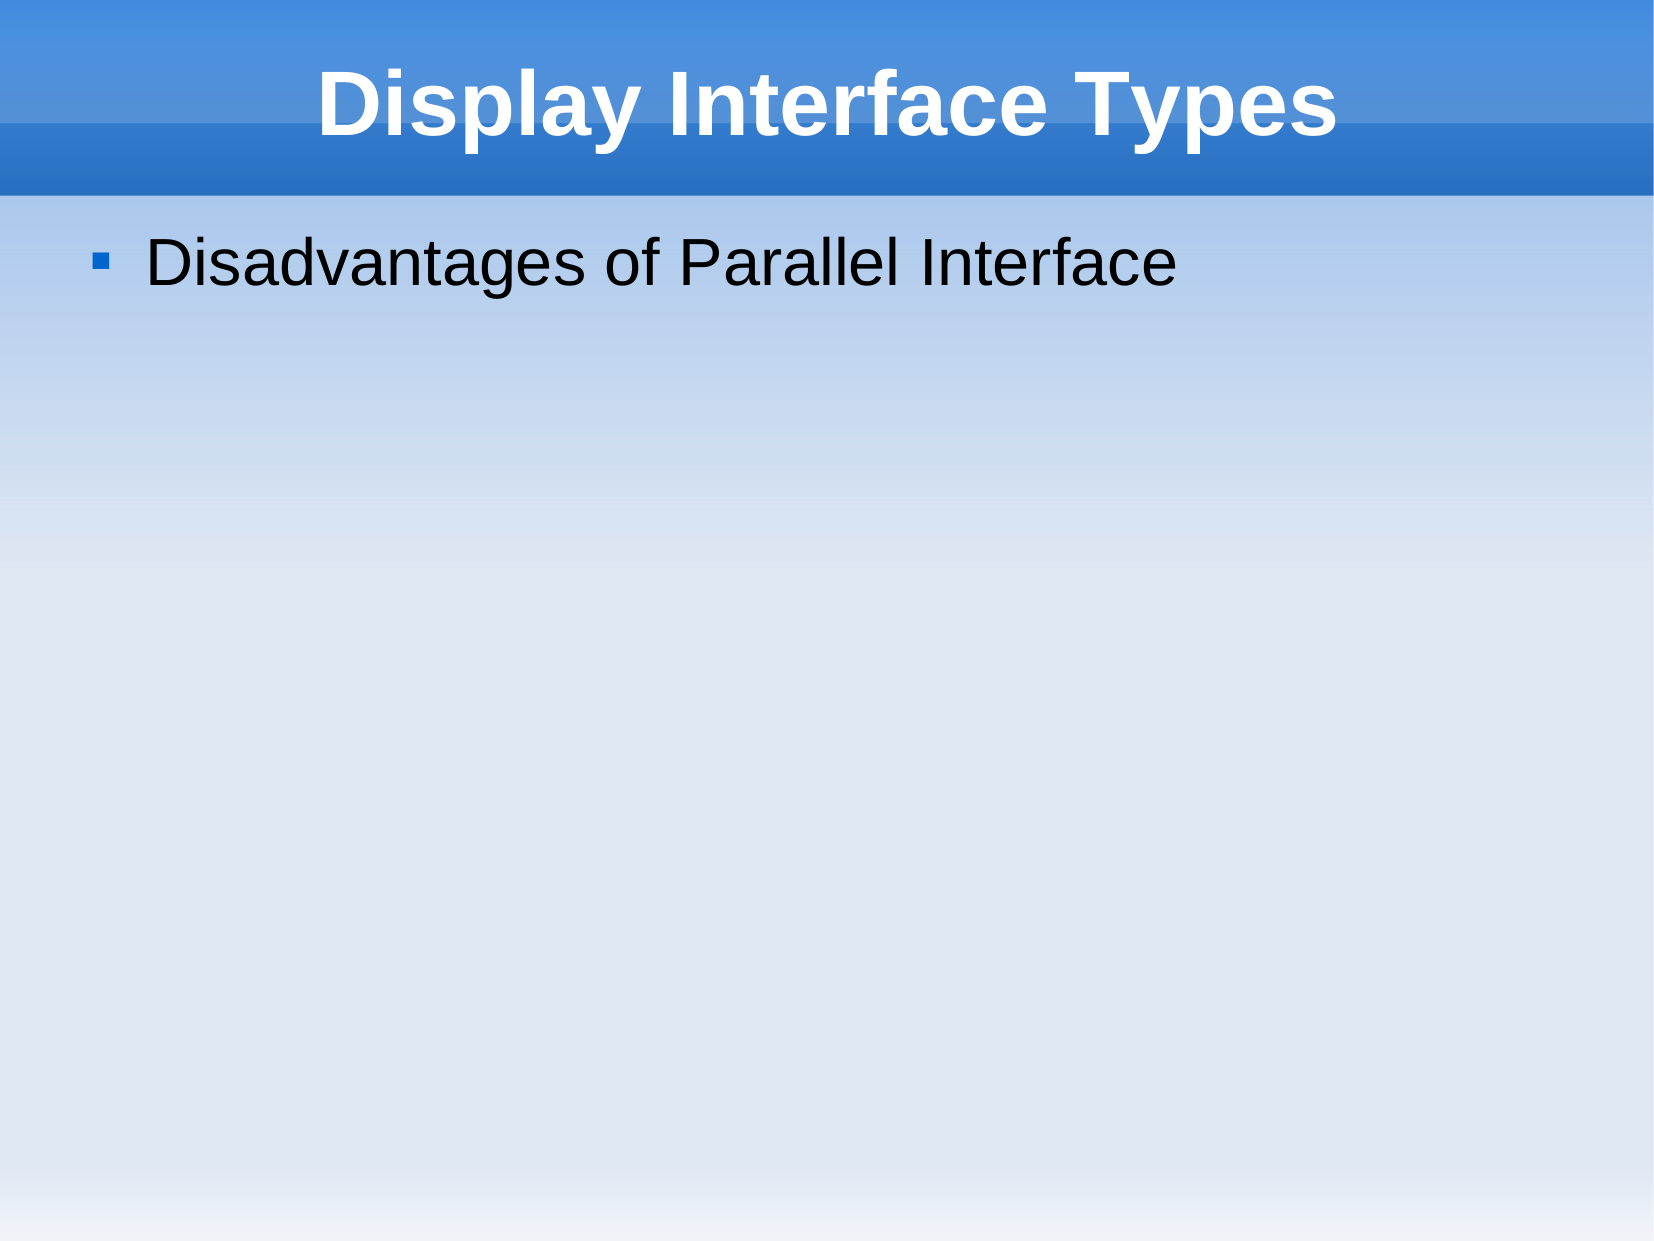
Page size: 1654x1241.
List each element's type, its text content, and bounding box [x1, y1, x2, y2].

list Disadvantages of Parallel Interface [75, 225, 1564, 1044]
picture [0, 0, 1654, 1241]
title Display Interface Types [49, 0, 1538, 208]
